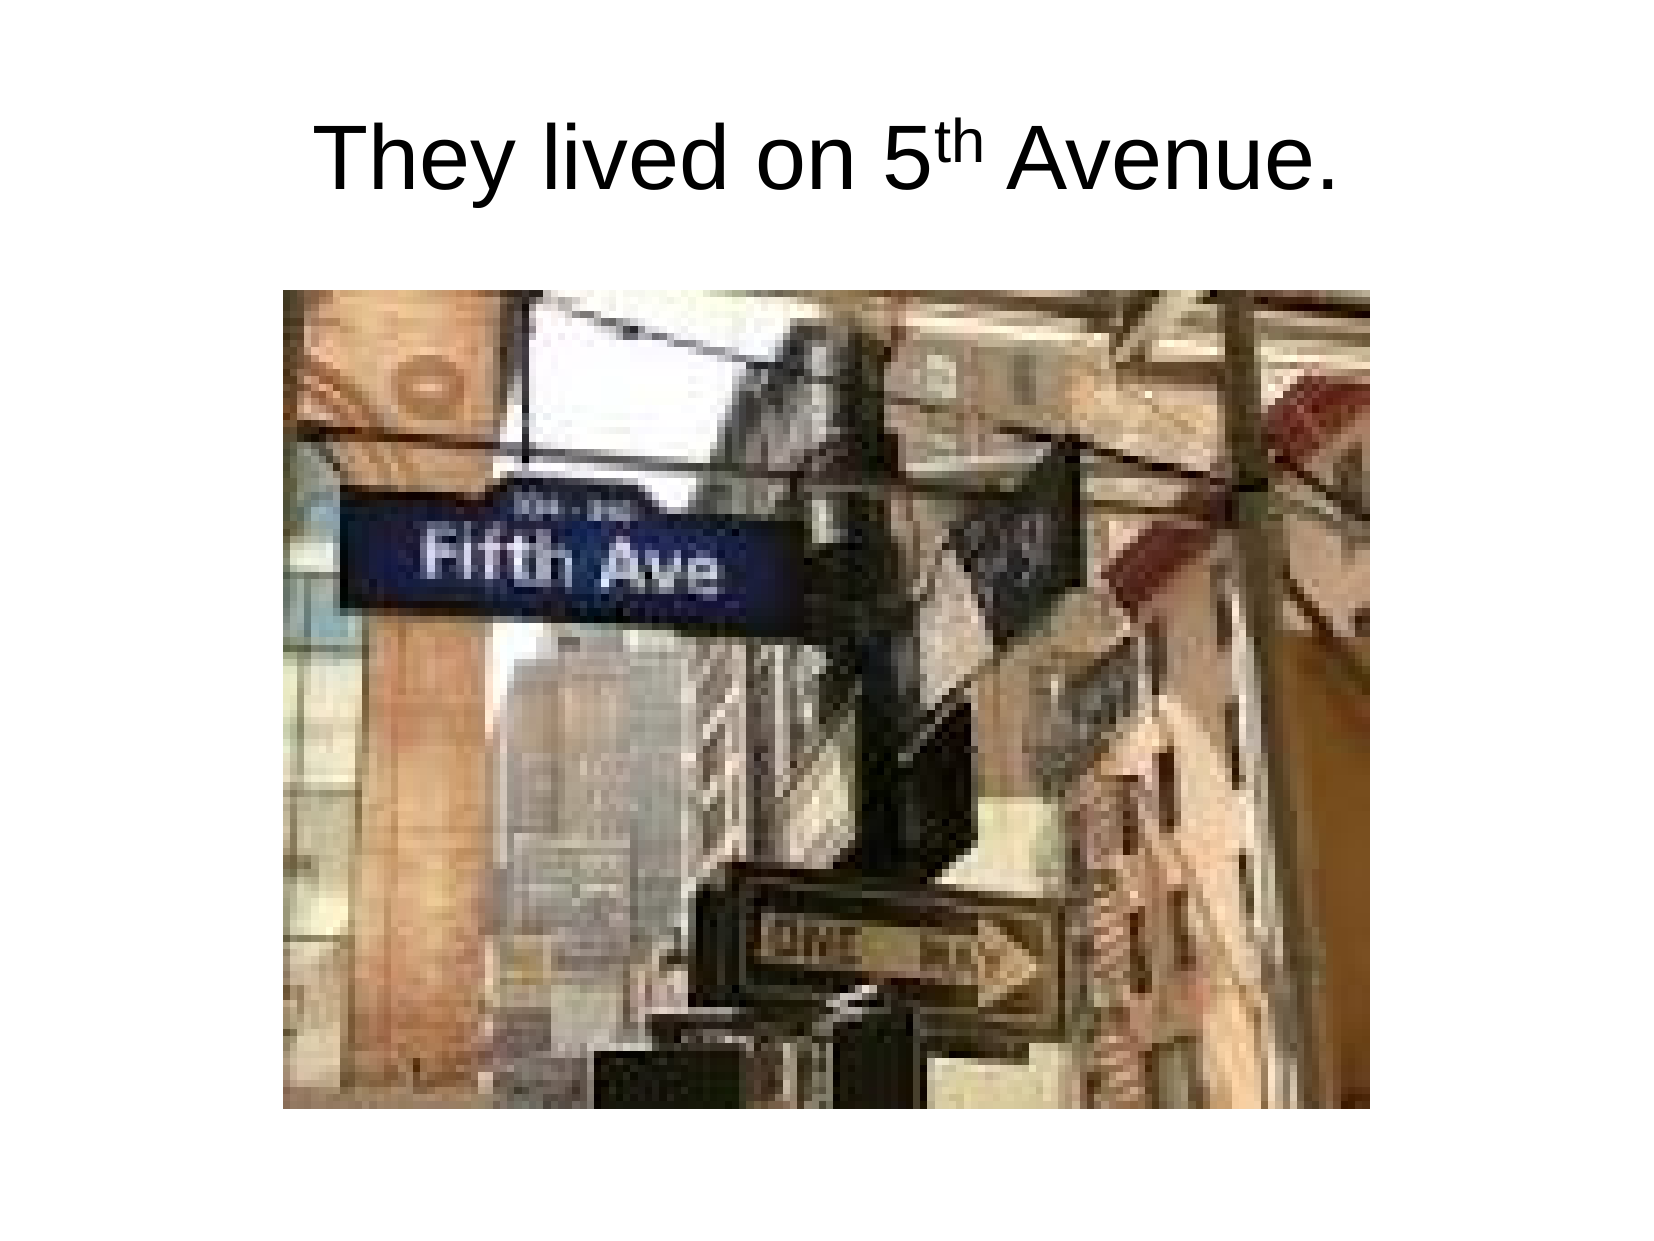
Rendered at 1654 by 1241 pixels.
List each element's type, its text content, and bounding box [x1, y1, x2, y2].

title They lived on 5th Avenue. [82, 49, 1571, 257]
picture [283, 290, 1370, 1109]
